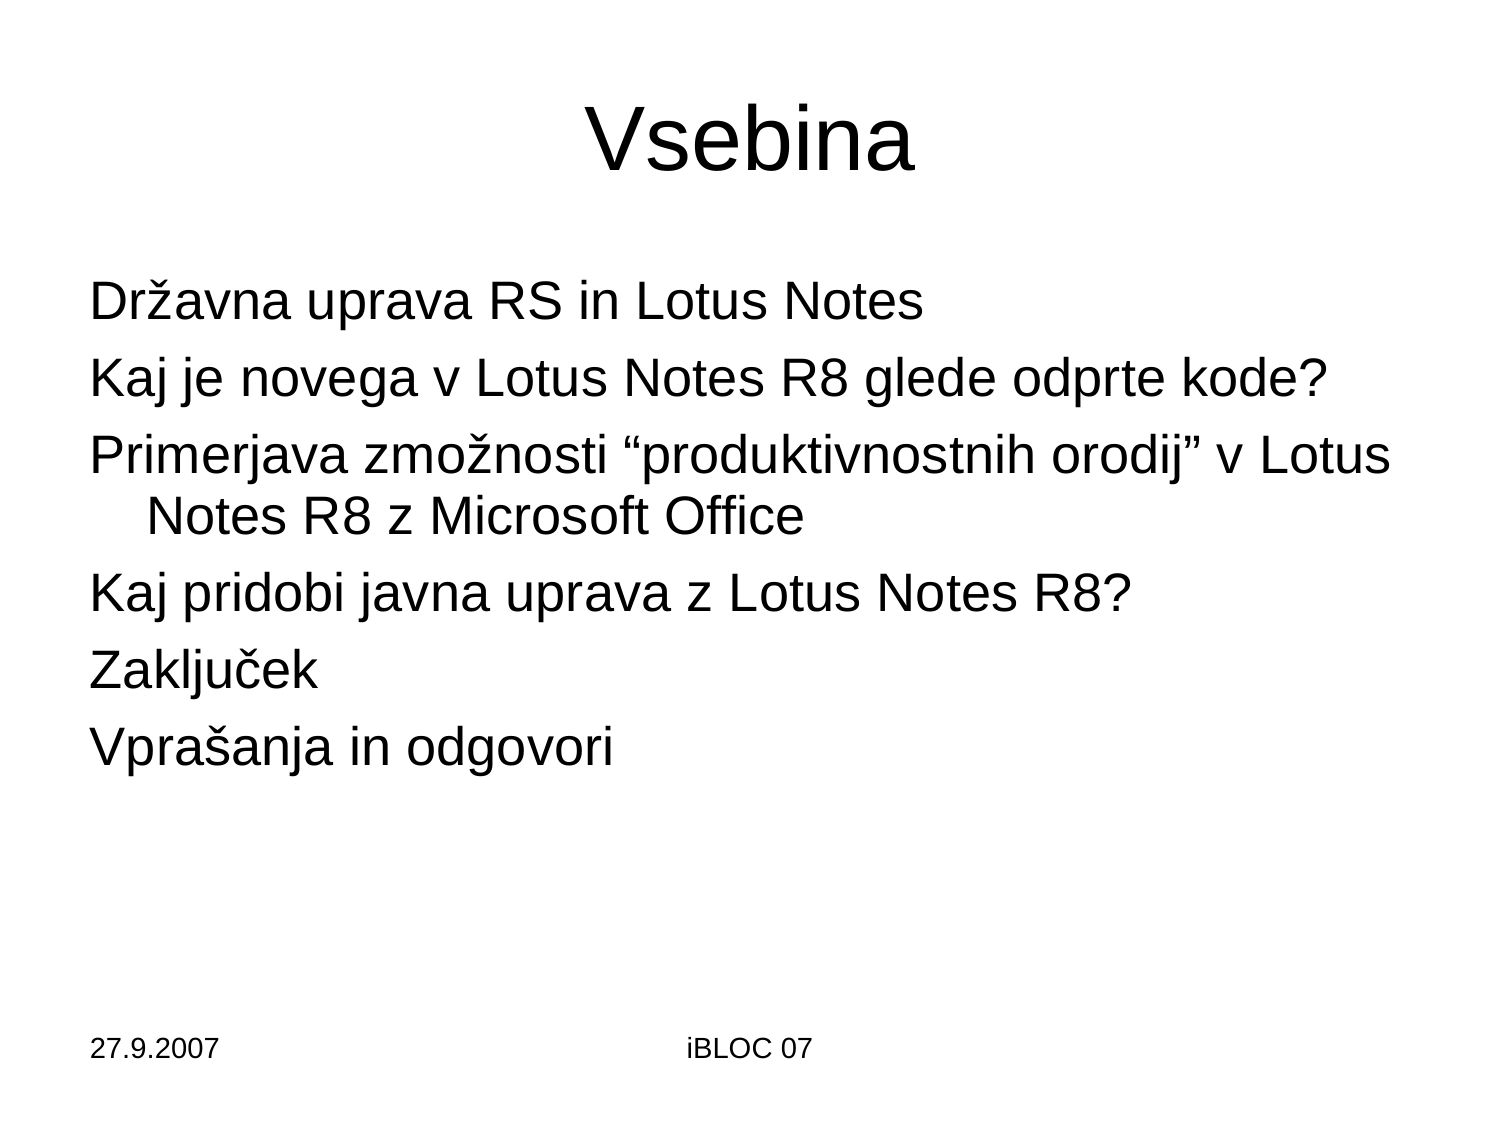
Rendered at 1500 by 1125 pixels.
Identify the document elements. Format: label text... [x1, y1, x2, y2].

title Vsebina [75, 45, 1426, 233]
list Državna uprava RS in Lotus Notes Kaj je novega v Lotus Notes R8 glede odprte kode? Primerjava zmožnosti “produktivnostnih orodij” v Lotus Notes R8 z Microsoft Office Kaj pridobi javna uprava z Lotus Notes R8? Zaključek Vprašanja in odgovori [75, 262, 1447, 1006]
